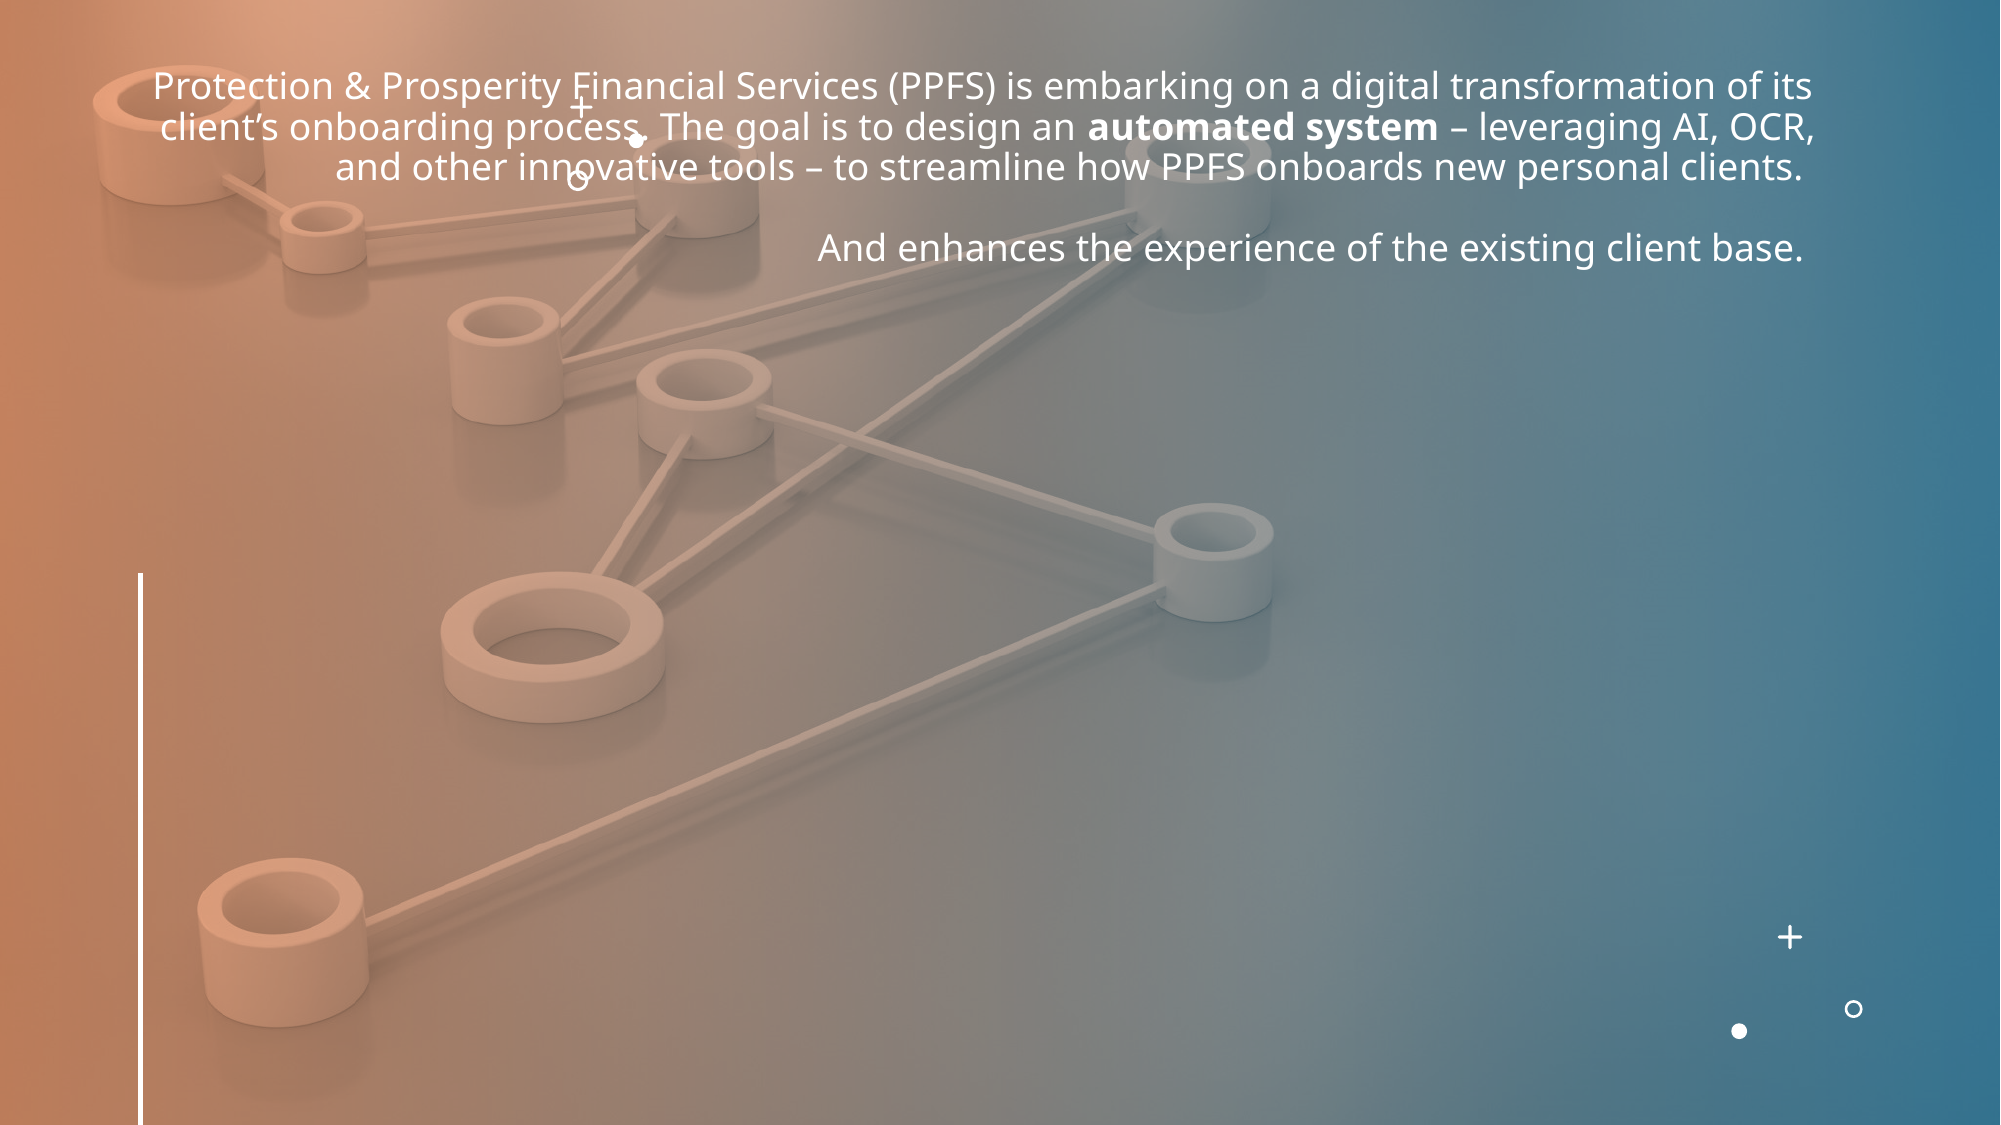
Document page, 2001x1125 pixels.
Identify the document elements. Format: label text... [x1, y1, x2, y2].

text_box [1844, 1000, 1863, 1018]
text_box [567, 170, 589, 192]
text_box [628, 133, 644, 149]
picture [0, 0, 2000, 1125]
text_box [569, 95, 593, 119]
text_box [1777, 924, 1803, 950]
text_box [1731, 1023, 1748, 1040]
title Protection & Prosperity Financial Services (PPFS) is embarking on a digital transformation of its client’s onboarding process. The goal is to design an automated system – leveraging AI, OCR, and other innovative tools – to streamline how PPFS onboards new personal clients. And enhances the experience of the existing client base. [636, 95, 1812, 779]
